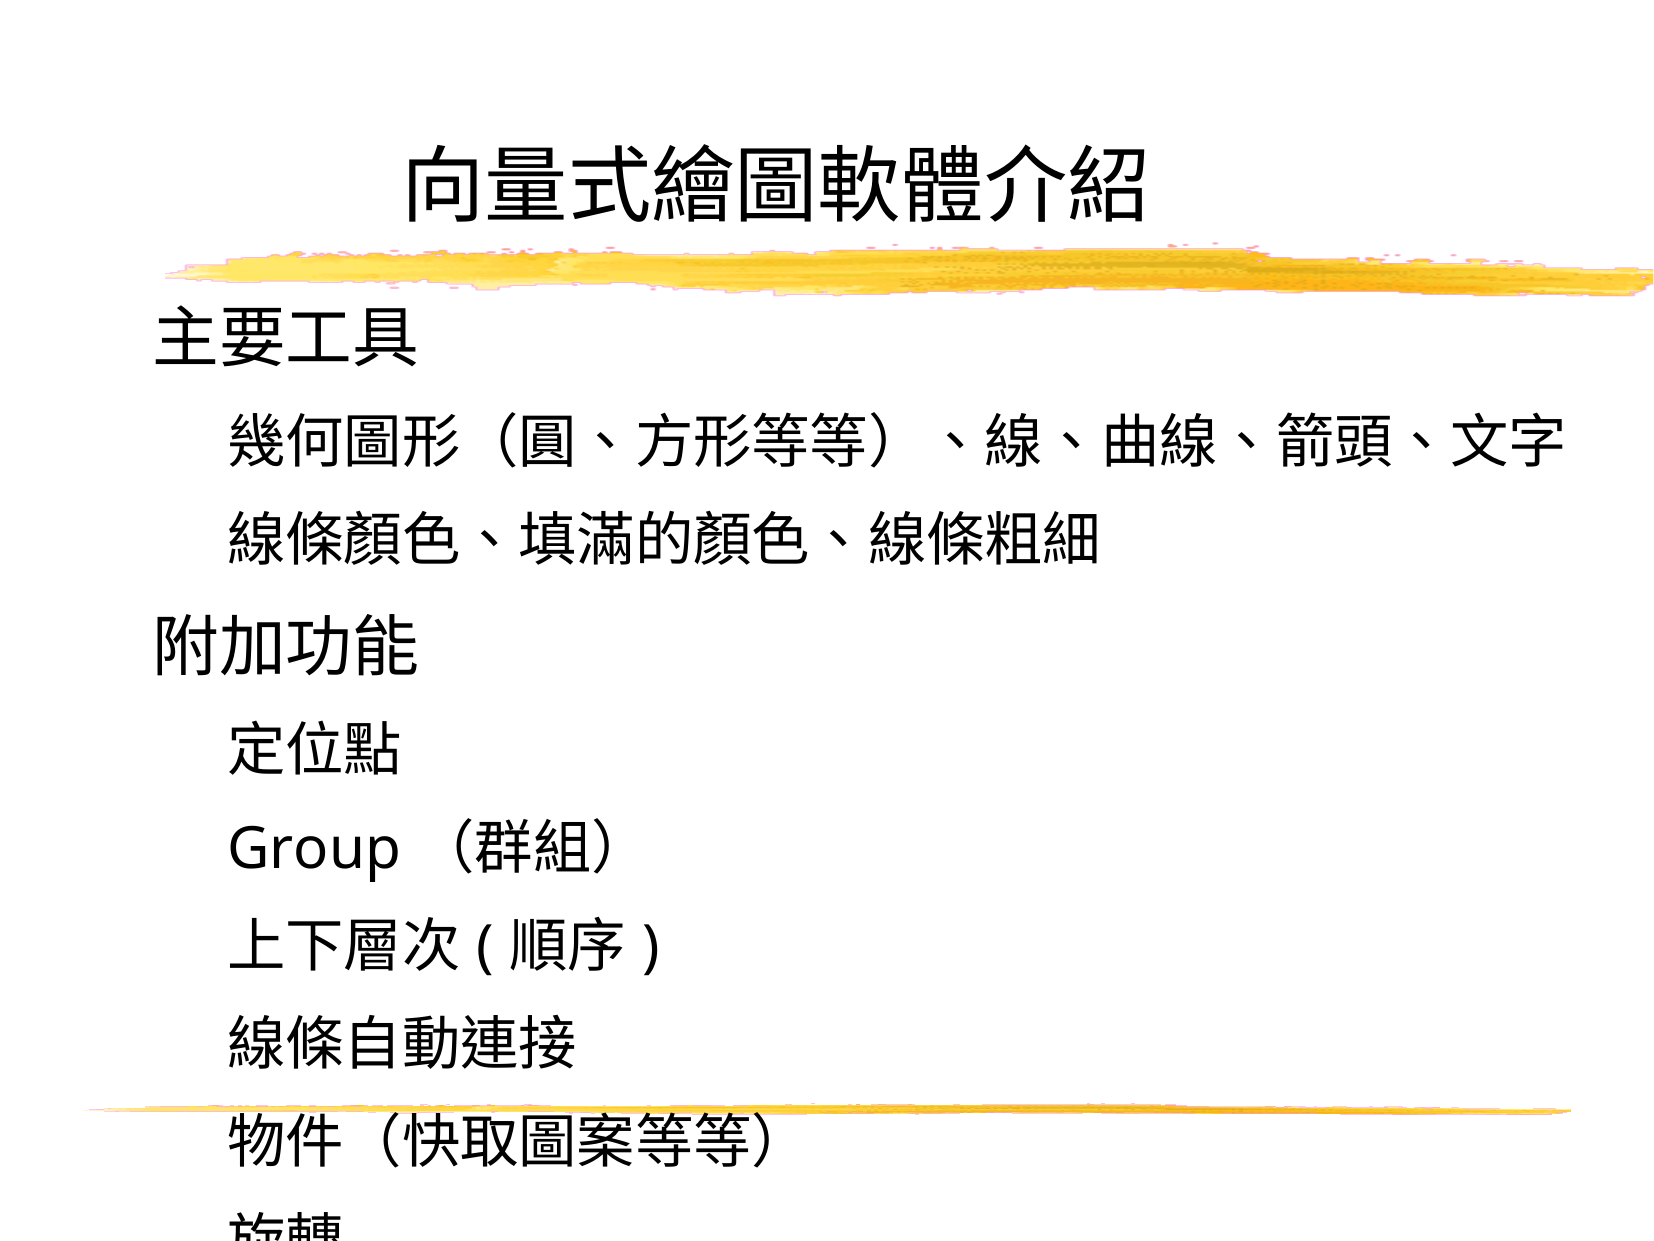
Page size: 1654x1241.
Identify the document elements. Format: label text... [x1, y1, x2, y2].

picture [165, 237, 1654, 308]
picture [82, 1102, 240, 1117]
list 主要工具 幾何圖形（圓、方形等等）、線、曲線、箭頭、文字 線條顏色、填滿的顏色、線條粗細 附加功能 定位點 Group（群組） 上下層次(順序) 線條自動連接 物件（快取圖案等等） 旋轉 [137, 275, 1599, 1114]
title 向量式繪圖軟體介紹 [73, 41, 1479, 249]
